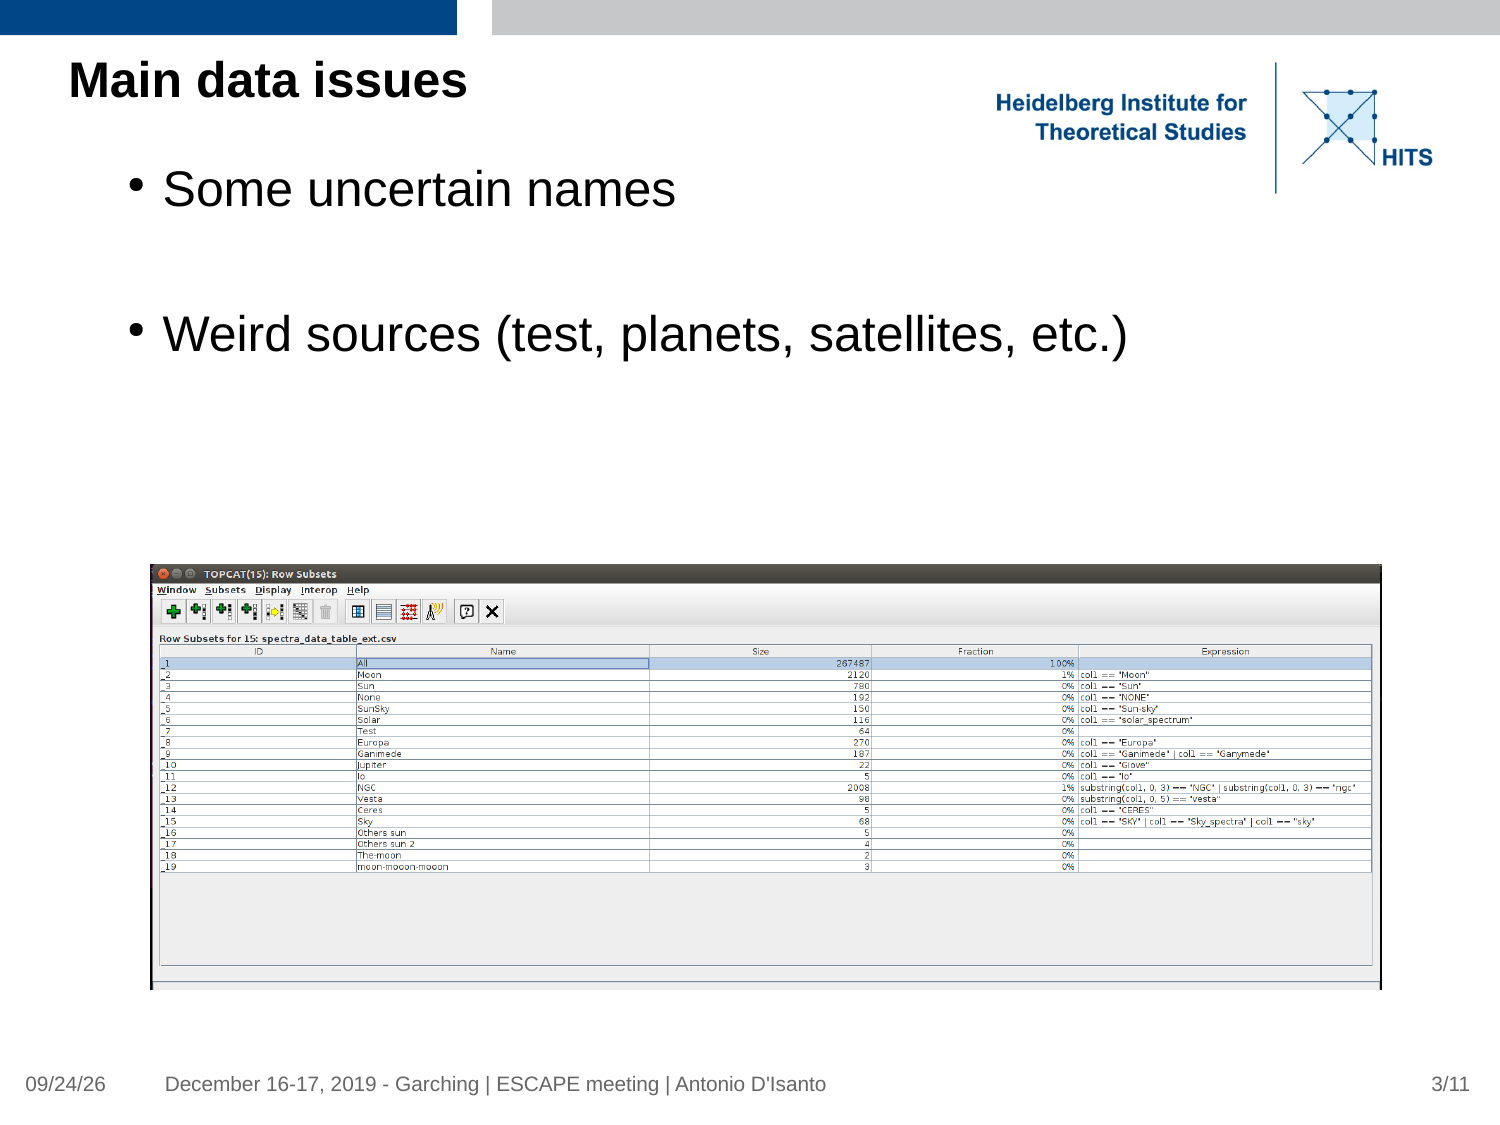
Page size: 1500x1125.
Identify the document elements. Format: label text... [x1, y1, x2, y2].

title Main data issues [53, 39, 1375, 115]
picture [150, 564, 1382, 991]
picture [984, 40, 1448, 209]
list Some uncertain names Weird sources (test, planets, satellites, etc.) [112, 148, 1374, 975]
